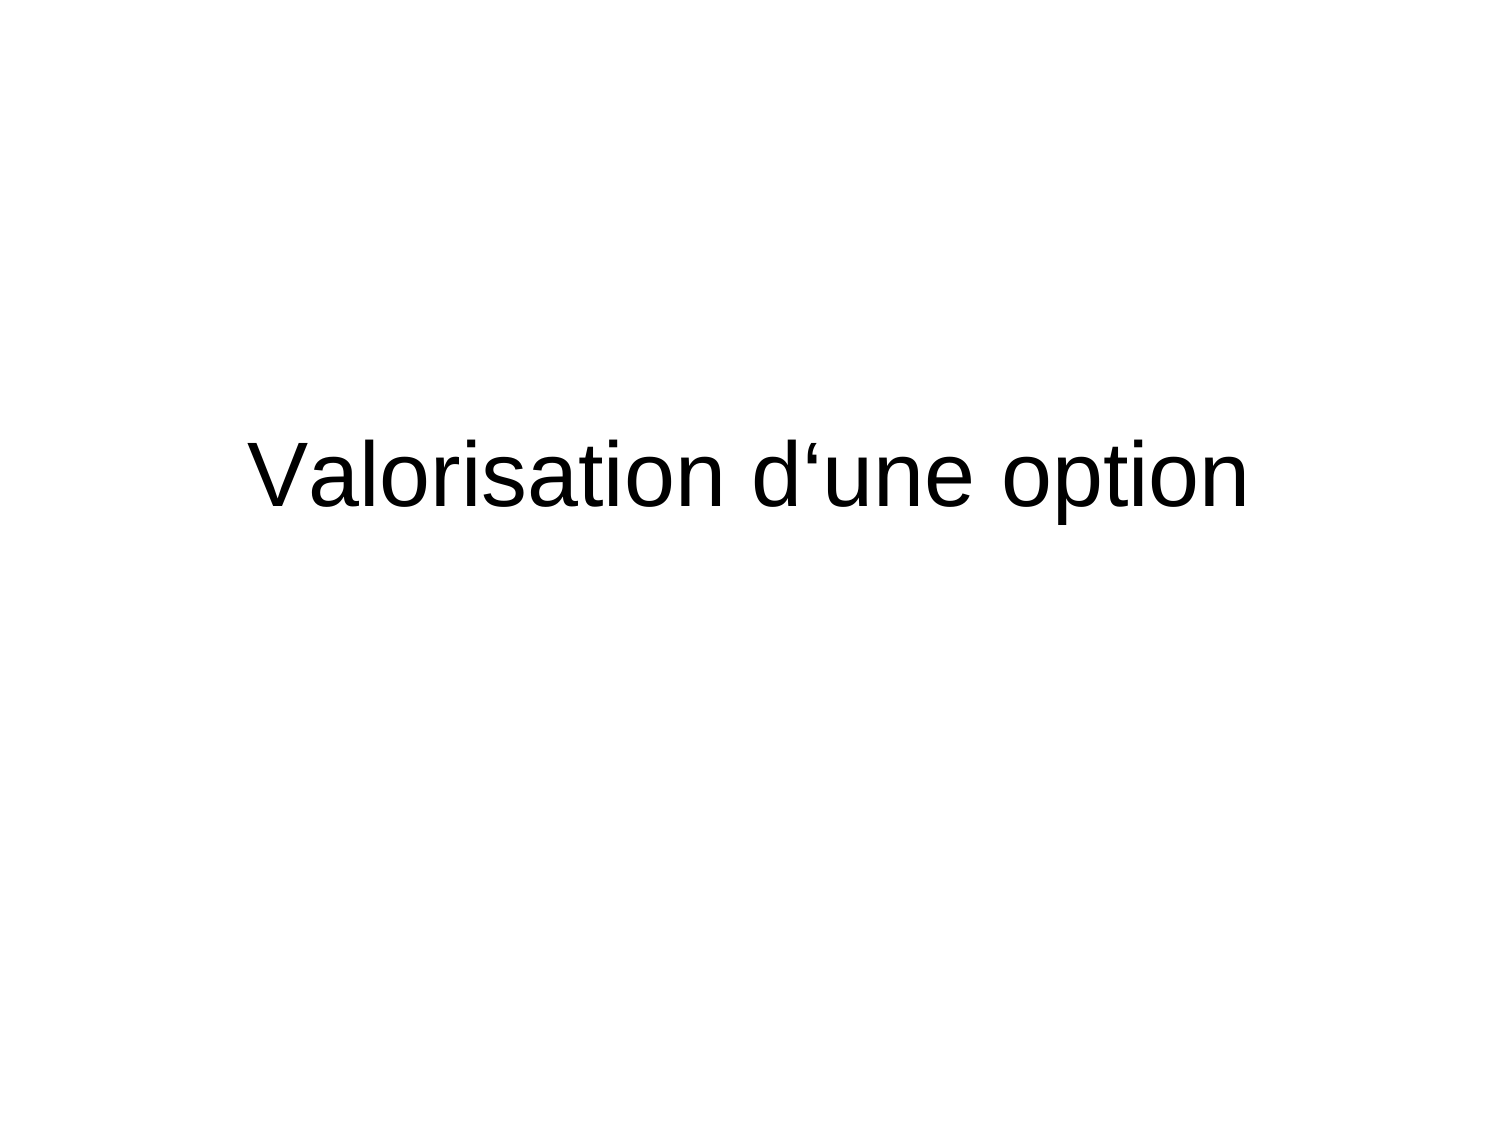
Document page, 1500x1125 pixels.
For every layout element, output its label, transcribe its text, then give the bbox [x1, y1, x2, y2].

title Valorisation d‘une option [112, 349, 1388, 591]
